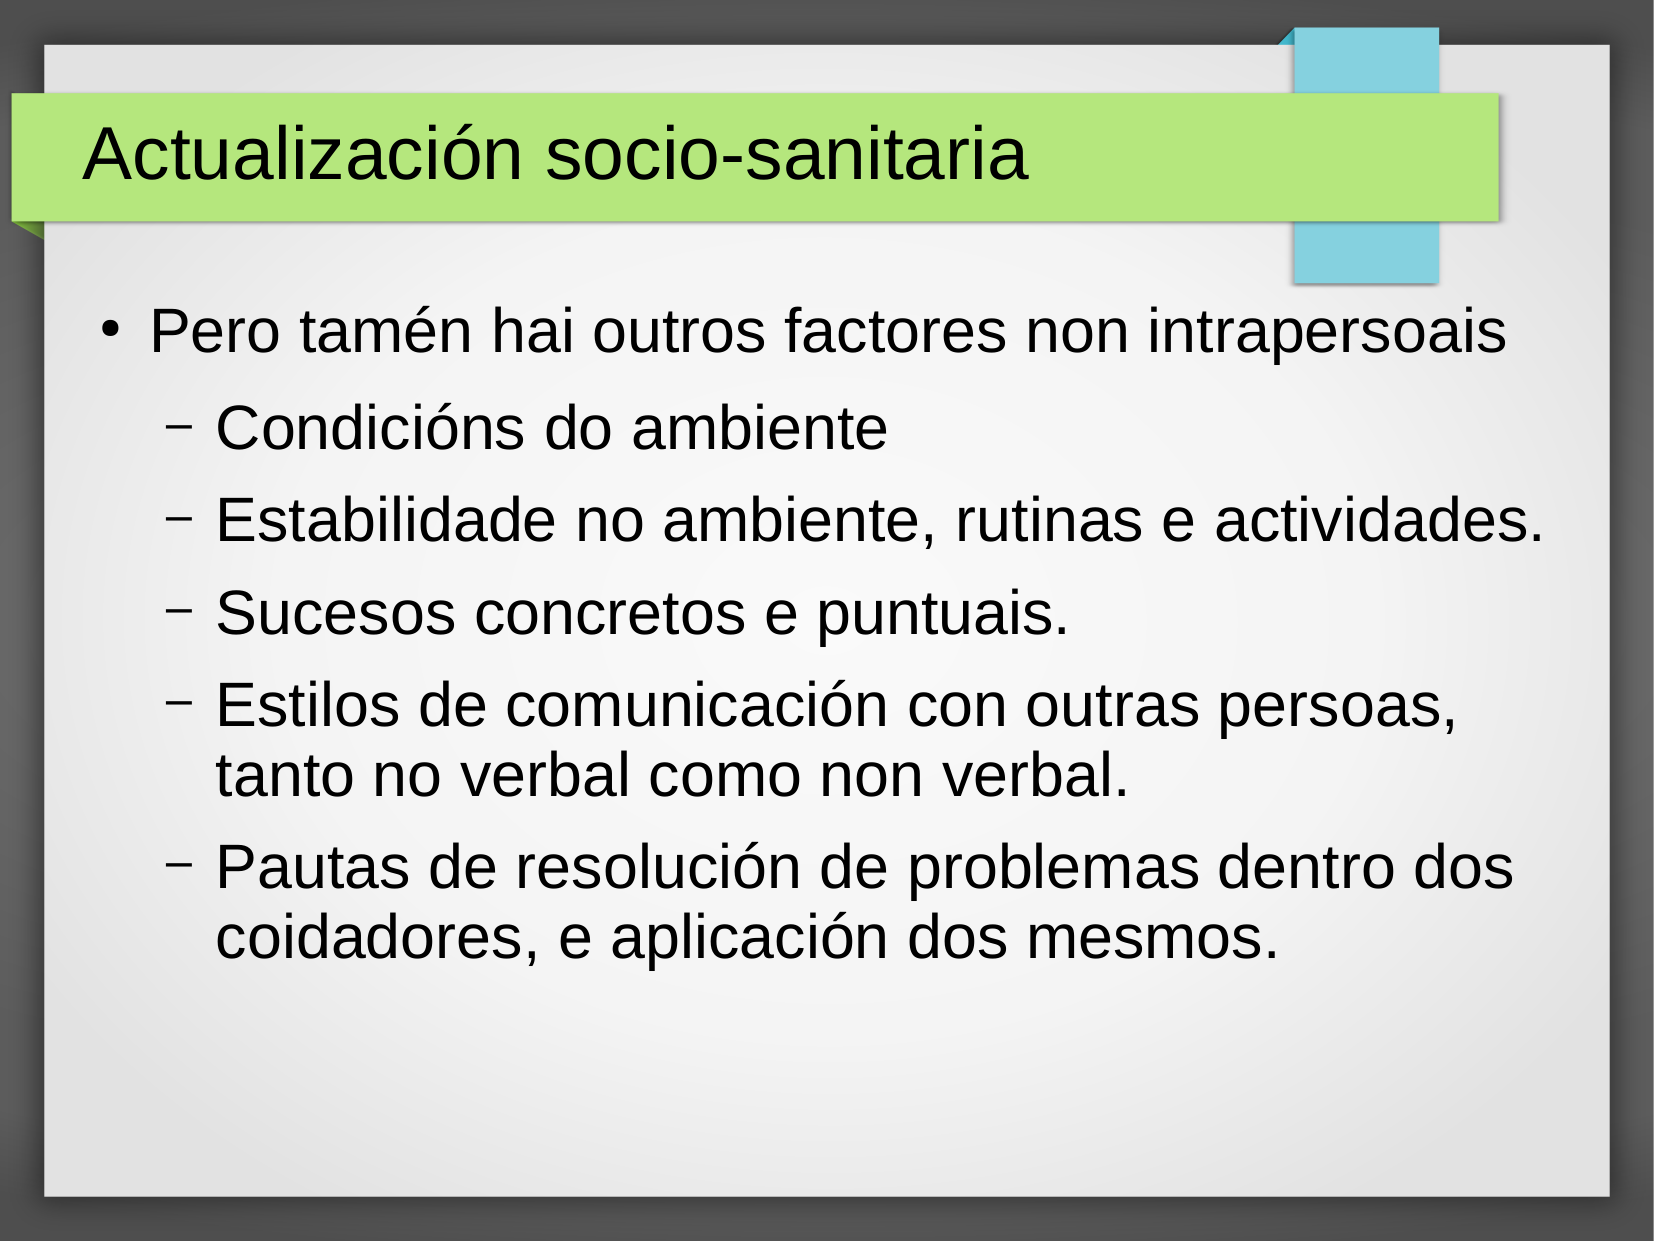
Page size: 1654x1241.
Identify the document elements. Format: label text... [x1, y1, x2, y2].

title Actualización socio-sanitaria [82, 94, 1264, 213]
picture [0, 0, 1654, 1241]
list Pero tamén hai outros factores non intrapersoais Condicións do ambiente Estabilidade no ambiente, rutinas e actividades. Sucesos concretos e puntuais. Estilos de comunicación con outras persoas, tanto no verbal como non verbal. Pautas de resolución de problemas dentro dos coidadores, e aplicación dos mesmos. [82, 295, 1571, 1015]
